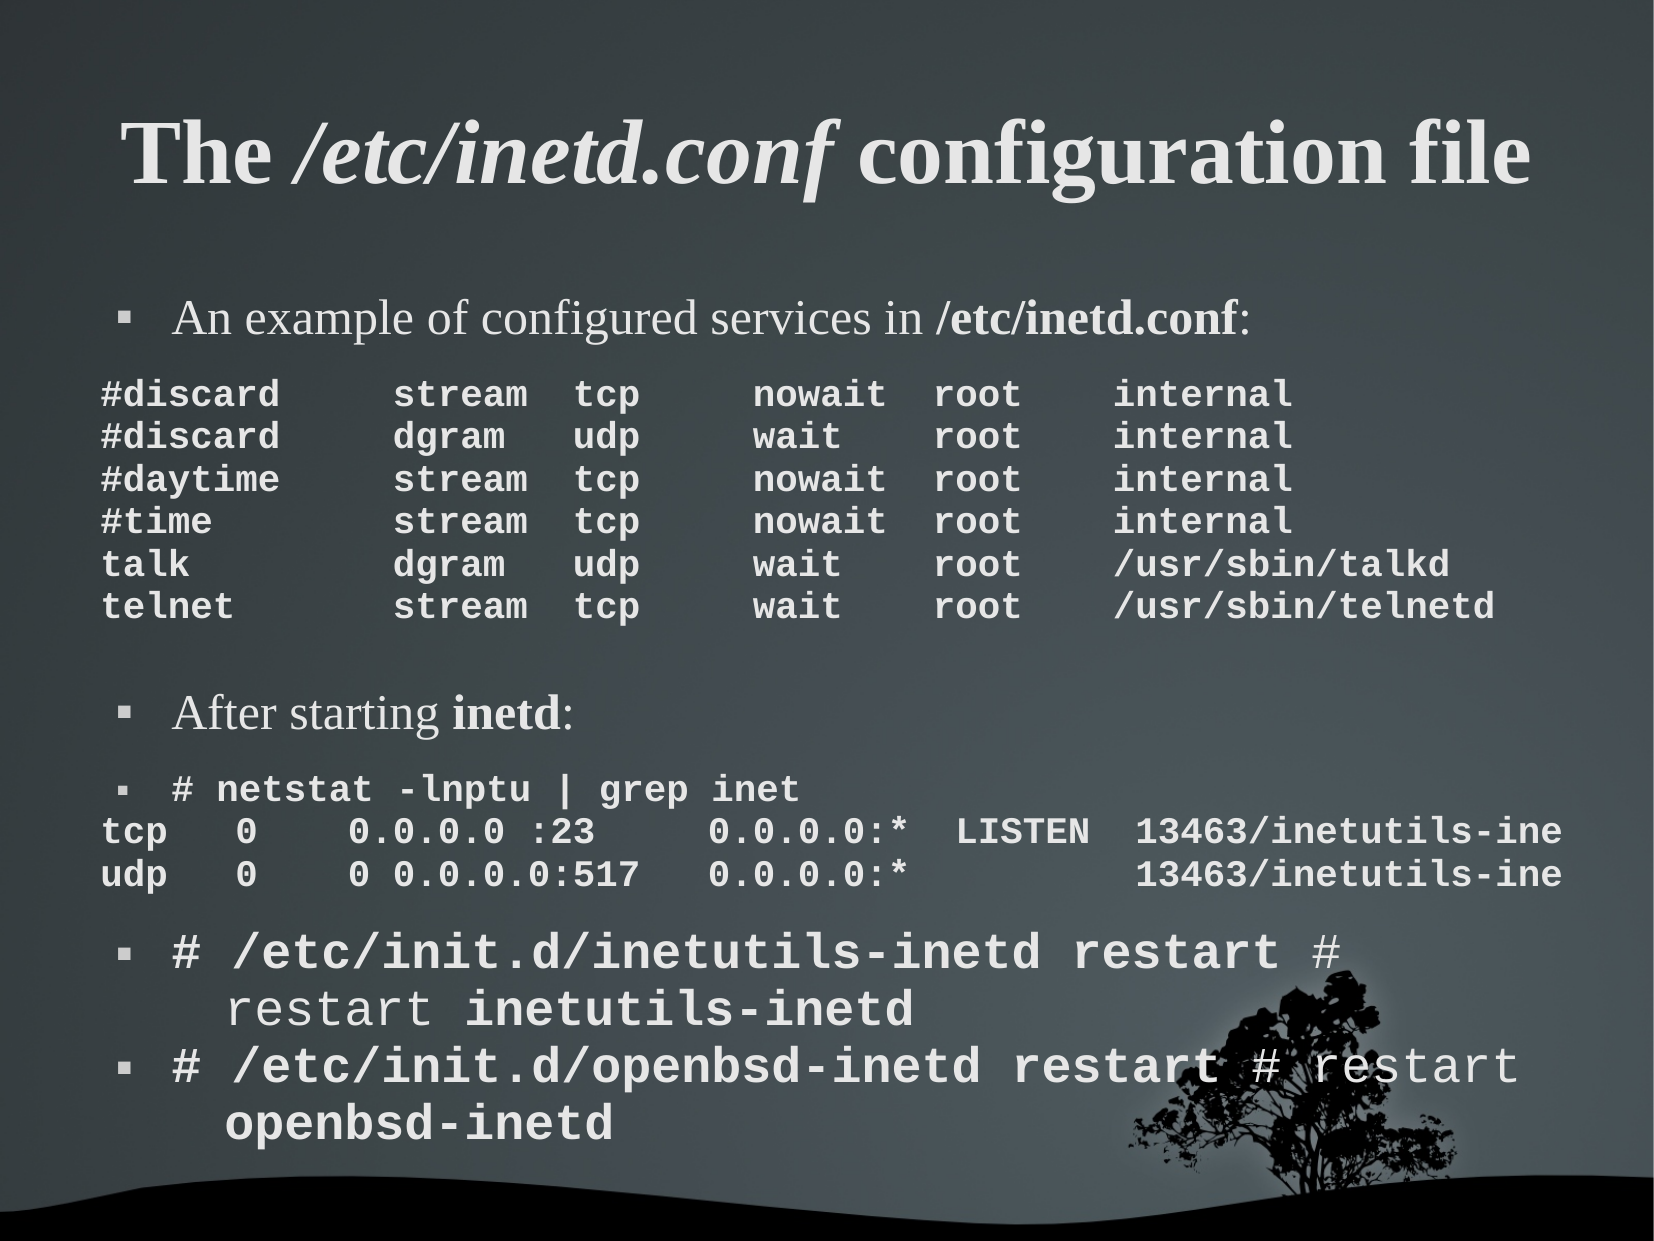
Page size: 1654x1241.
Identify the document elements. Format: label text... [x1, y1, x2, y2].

title The /etc/inetd.conf configuration file [82, 49, 1571, 257]
picture [0, 0, 1654, 1241]
list An example of configured services in /etc/inetd.conf: #discard stream tcp nowait root internal #discard dgram udp wait root internal #daytime stream tcp nowait root internal #time stream tcp nowait root internal talk dgram udp wait root /usr/sbin/talkd telnet stream tcp wait root /usr/sbin/telnetd After starting inetd: # netstat -lnptu | grep inet tcp 0 0.0.0.0 :23 0.0.0.0:* LISTEN 13463/inetutils-ine udp 0 0 0.0.0.0:517 0.0.0.0:* 13463/inetutils-ine # /etc/init.d/inetutils-inetd restart # restart inetutils-inetd # /etc/init.d/openbsd-inetd restart # restart openbsd-inetd [82, 290, 1571, 1193]
